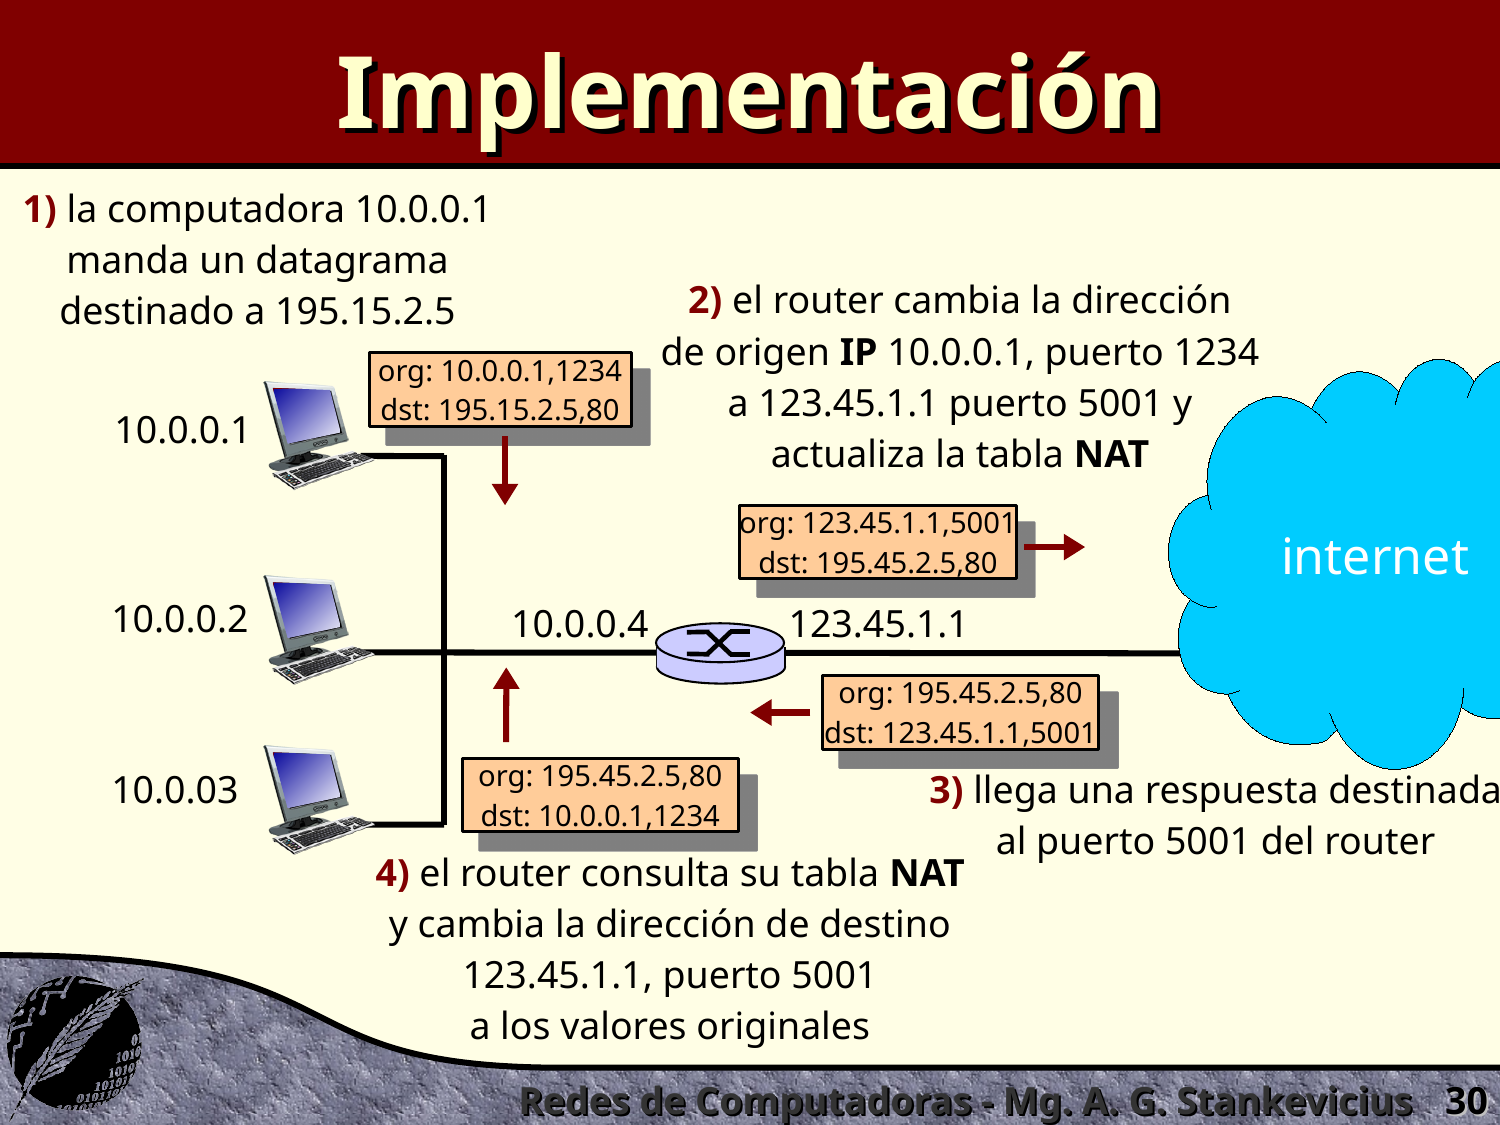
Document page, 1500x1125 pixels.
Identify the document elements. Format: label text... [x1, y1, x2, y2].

text_box 3) llega una respuesta destinada al puerto 5001 del router [914, 755, 1500, 876]
text_box [272, 387, 341, 444]
text_box org: 123.45.1.1,5001 dst: 195.45.2.5,80 [739, 505, 1017, 579]
text_box [272, 582, 341, 639]
picture [260, 376, 401, 498]
text_box 4) el router consulta su tabla NAT y cambia la dirección de destino 123.45.1.1, puerto 5001 a los valores originales [360, 839, 994, 1063]
picture [260, 570, 401, 693]
text_box 10.0.0.2 [96, 584, 260, 652]
text_box 1) la computadora 10.0.0.1 manda un datagrama destinado a 195.15.2.5 [8, 174, 493, 347]
picture [1047, 1100, 1054, 1110]
text_box org: 195.45.2.5,80 dst: 123.45.1.1,5001 [822, 675, 1099, 750]
text_box [656, 623, 785, 684]
picture [260, 740, 401, 863]
text_box [272, 752, 341, 809]
text_box 10.0.0.1 [99, 395, 260, 463]
text_box org: 10.0.0.1,1234 dst: 195.15.2.5,80 [369, 352, 632, 427]
text_box 2) el router cambia la dirección de origen IP 10.0.0.1, puerto 1234 a 123.45.1.1 puerto 5001 y actualiza la tabla NAT [645, 266, 1266, 491]
picture [0, 959, 1500, 1125]
text_box 10.0.0.4 [496, 590, 663, 658]
picture [790, 1100, 795, 1110]
title Implementación [15, 5, 1485, 160]
text_box internet [1168, 359, 1500, 755]
text_box 123.45.1.1 [773, 590, 975, 658]
text_box org: 195.45.2.5,80 dst: 10.0.0.1,1234 [462, 758, 739, 832]
text_box 10.0.03 [96, 755, 254, 824]
